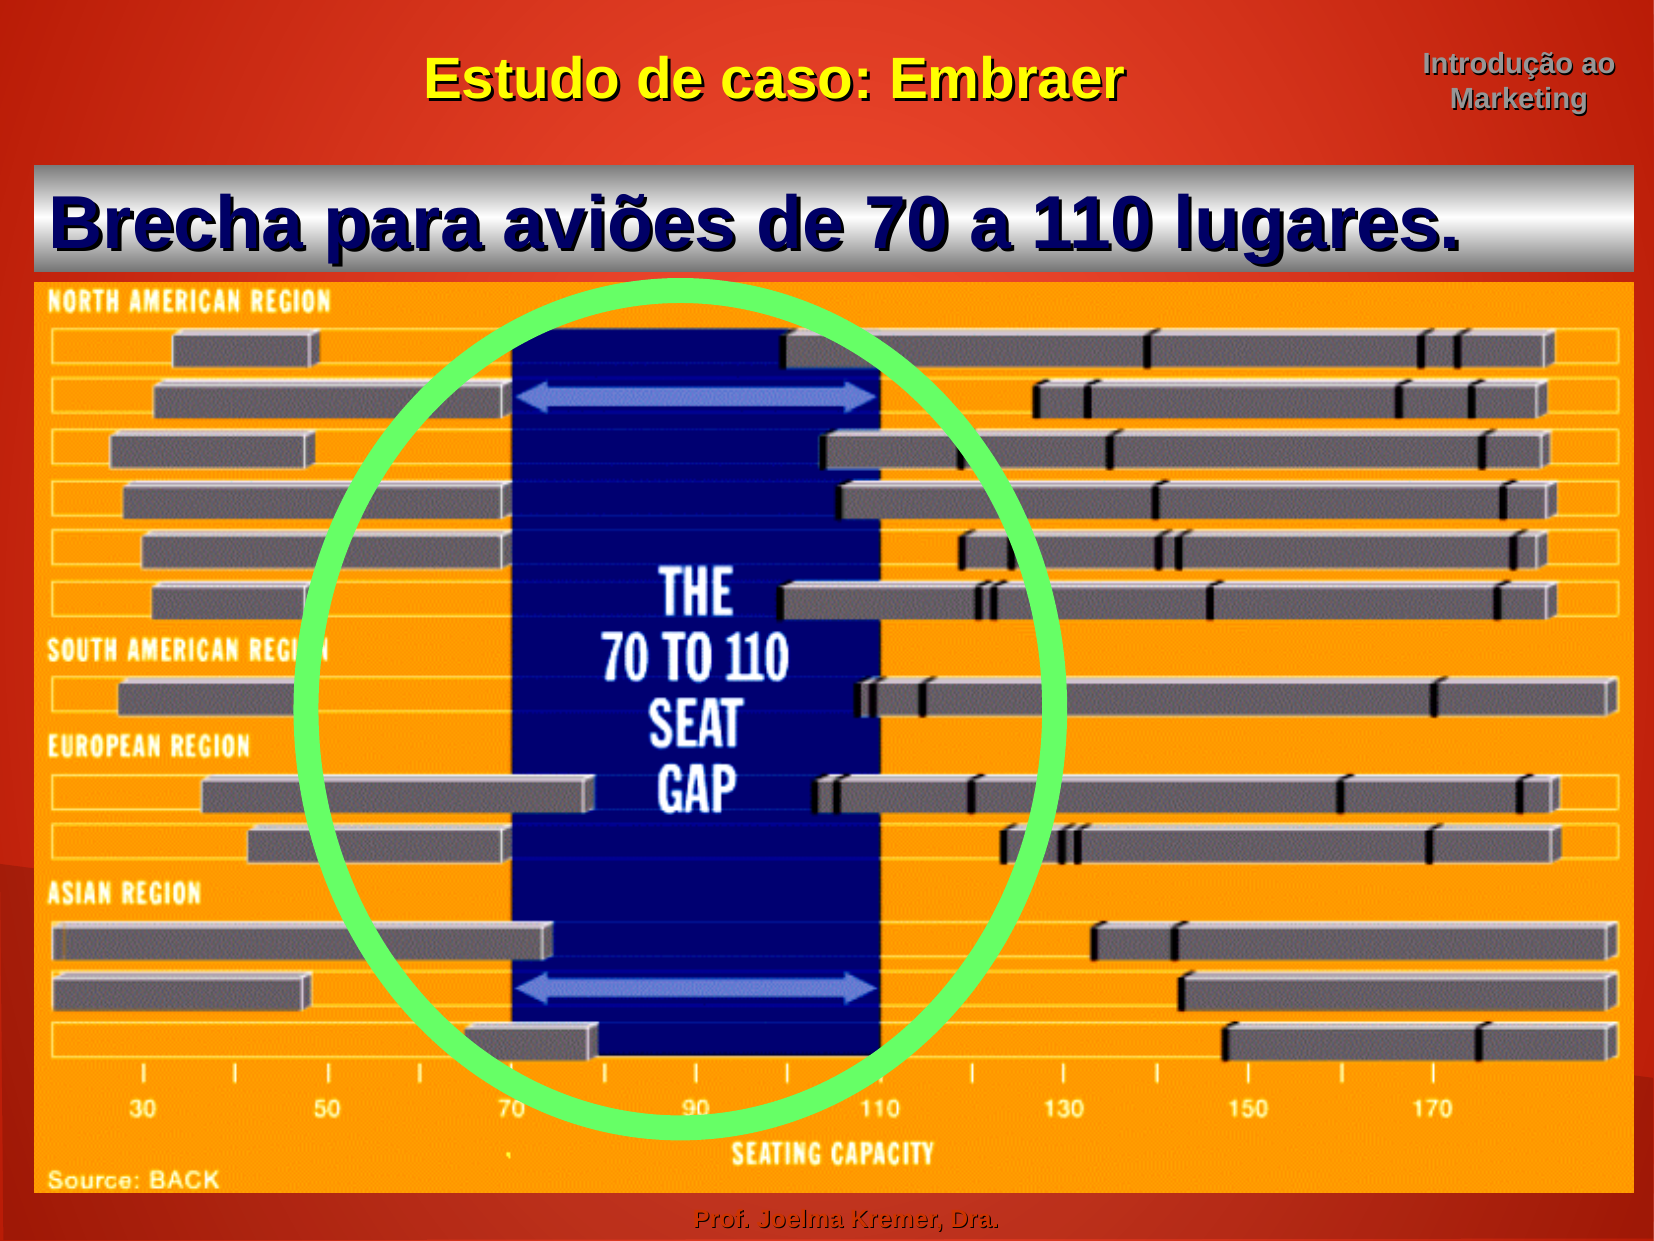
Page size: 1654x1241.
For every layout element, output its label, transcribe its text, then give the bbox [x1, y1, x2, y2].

chart [319, 303, 1042, 1115]
text_box Brecha para aviões de 70 a 110 lugares. [34, 165, 1634, 272]
text_box Prof. Joelma Kremer, Dra. [566, 1195, 1127, 1241]
title Introdução ao Marketing [1386, 21, 1652, 139]
chart [34, 282, 1634, 1194]
text_box Estudo de caso: Embraer [188, 33, 1361, 119]
